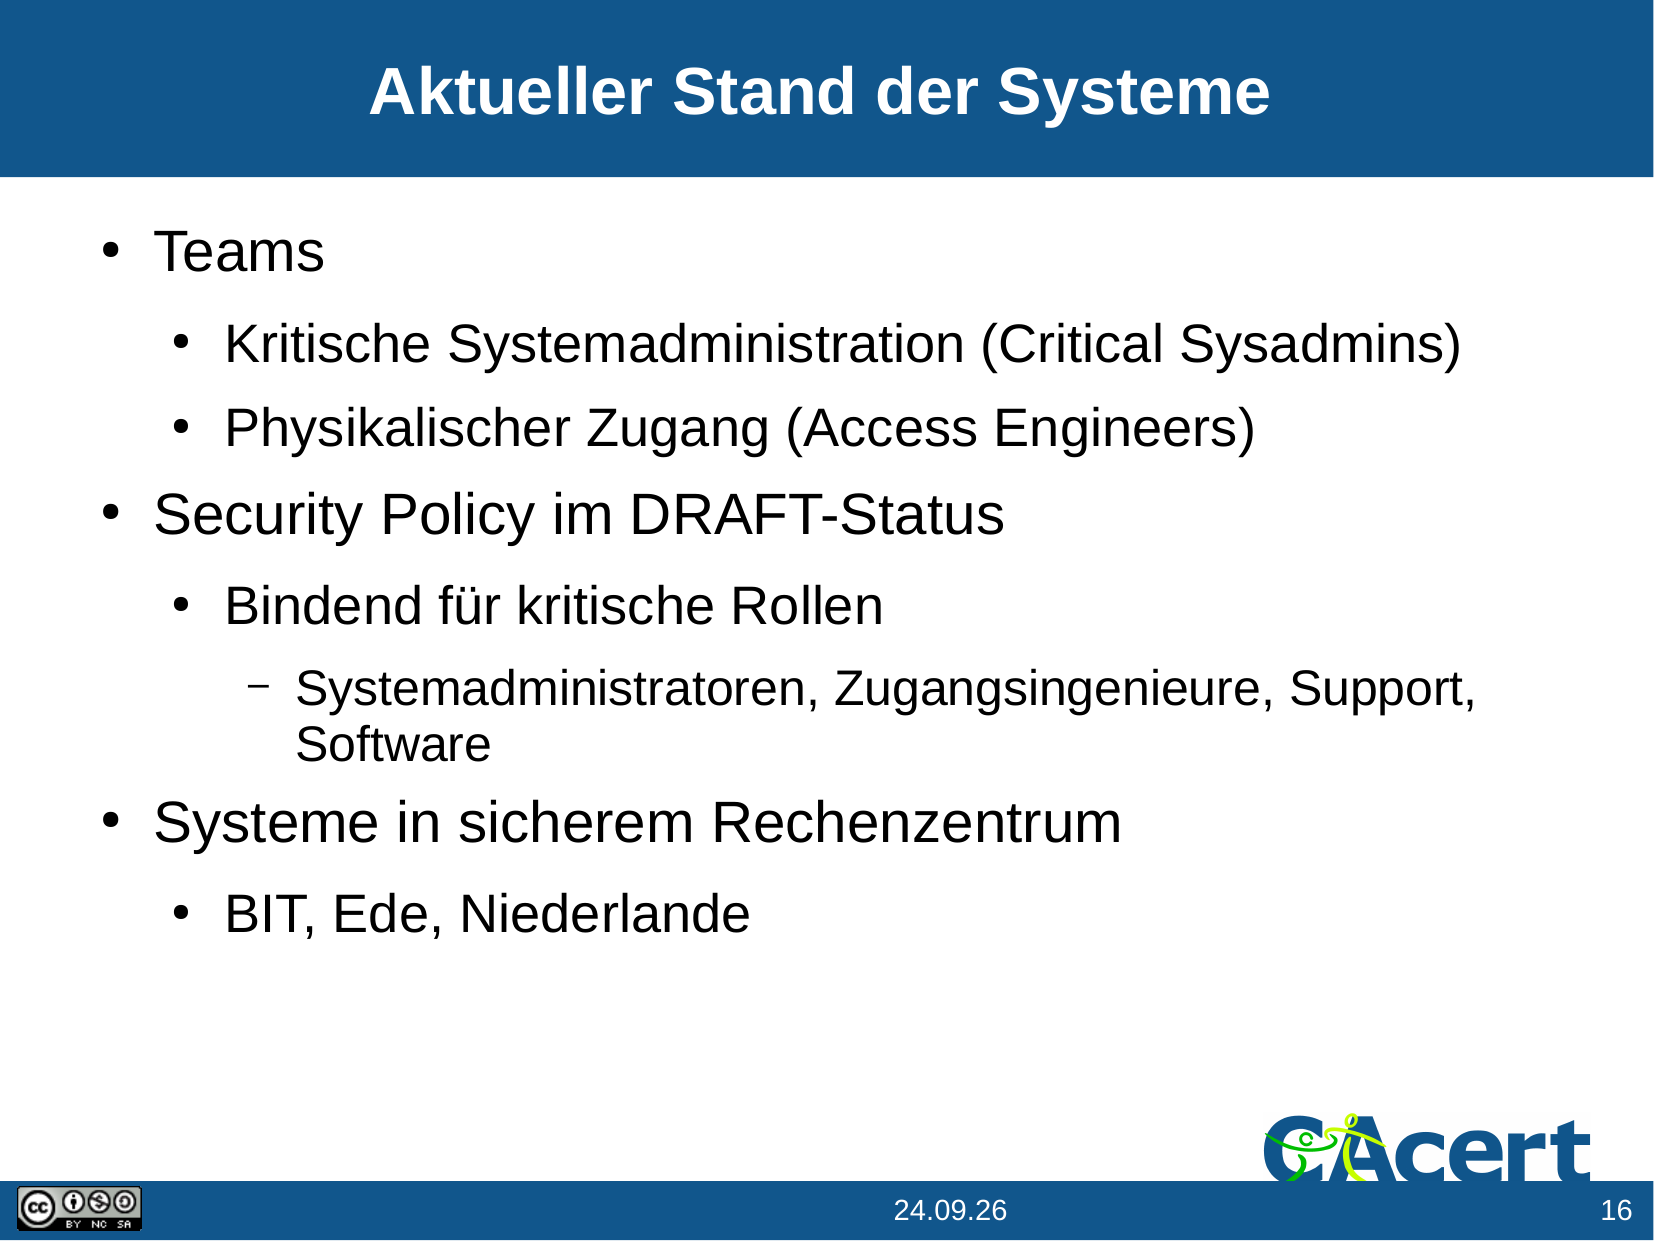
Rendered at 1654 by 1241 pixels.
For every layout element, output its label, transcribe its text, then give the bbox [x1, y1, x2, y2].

list Teams Kritische Systemadministration (Critical Sysadmins) Physikalischer Zugang (Access Engineers) Security Policy im DRAFT-Status Bindend für kritische Rollen Systemadministratoren, Zugangsingenieure, Support, Software Systeme in sicherem Rechenzentrum BIT, Ede, Niederlande [82, 218, 1571, 1077]
title Aktueller Stand der Systeme [76, 17, 1565, 166]
picture [1263, 1112, 1591, 1181]
picture [17, 1186, 142, 1231]
